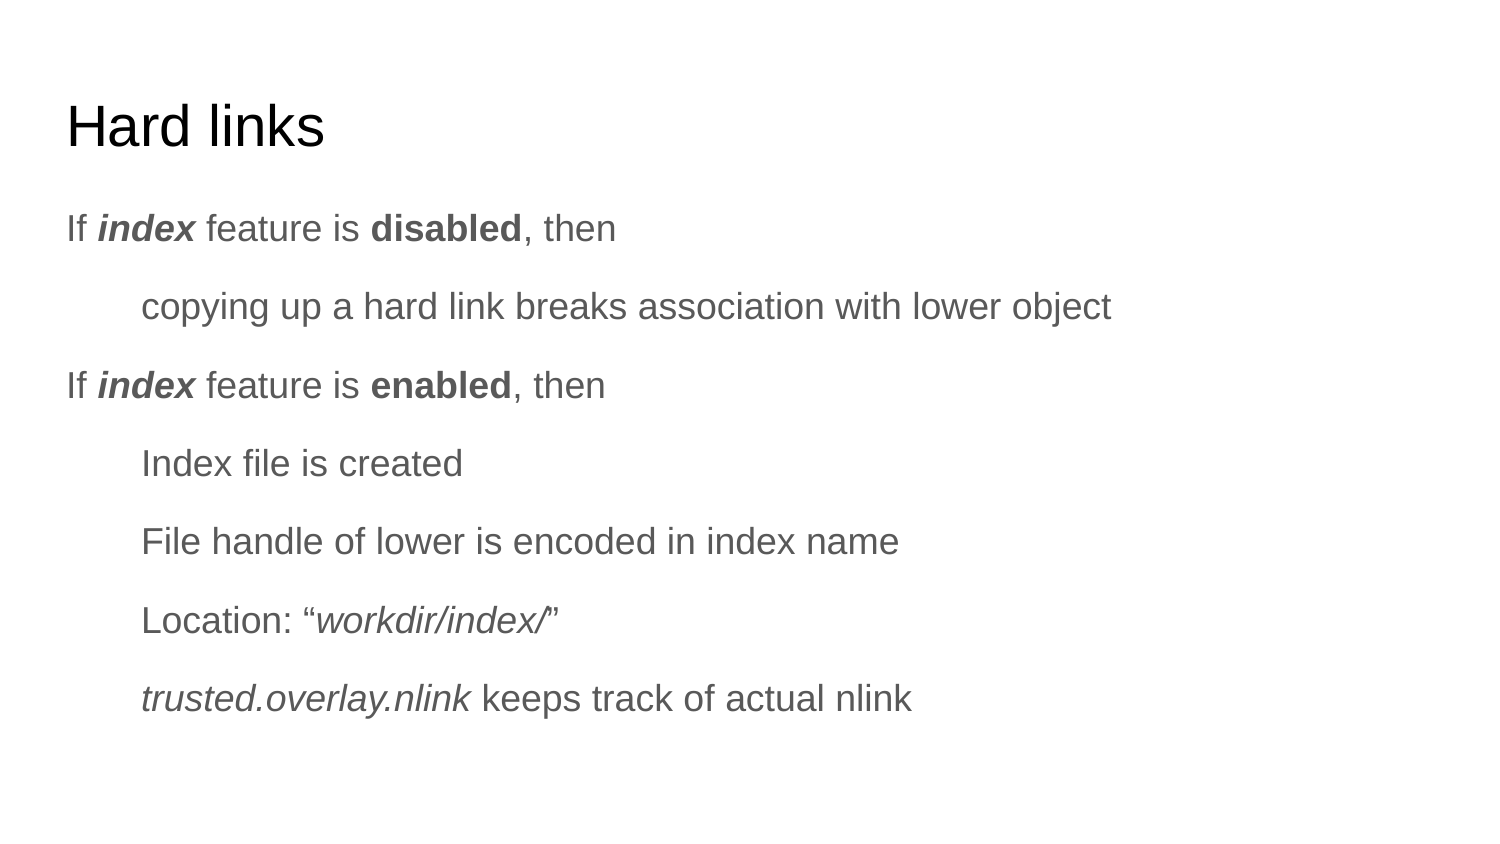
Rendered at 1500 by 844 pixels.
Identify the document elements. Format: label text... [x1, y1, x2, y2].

list If index feature is disabled, then copying up a hard link breaks association with lower object If index feature is enabled, then Index file is created File handle of lower is encoded in index name Location: “workdir/index/” trusted.overlay.nlink keeps track of actual nlink [51, 189, 1449, 750]
title Hard links [51, 72, 1449, 167]
